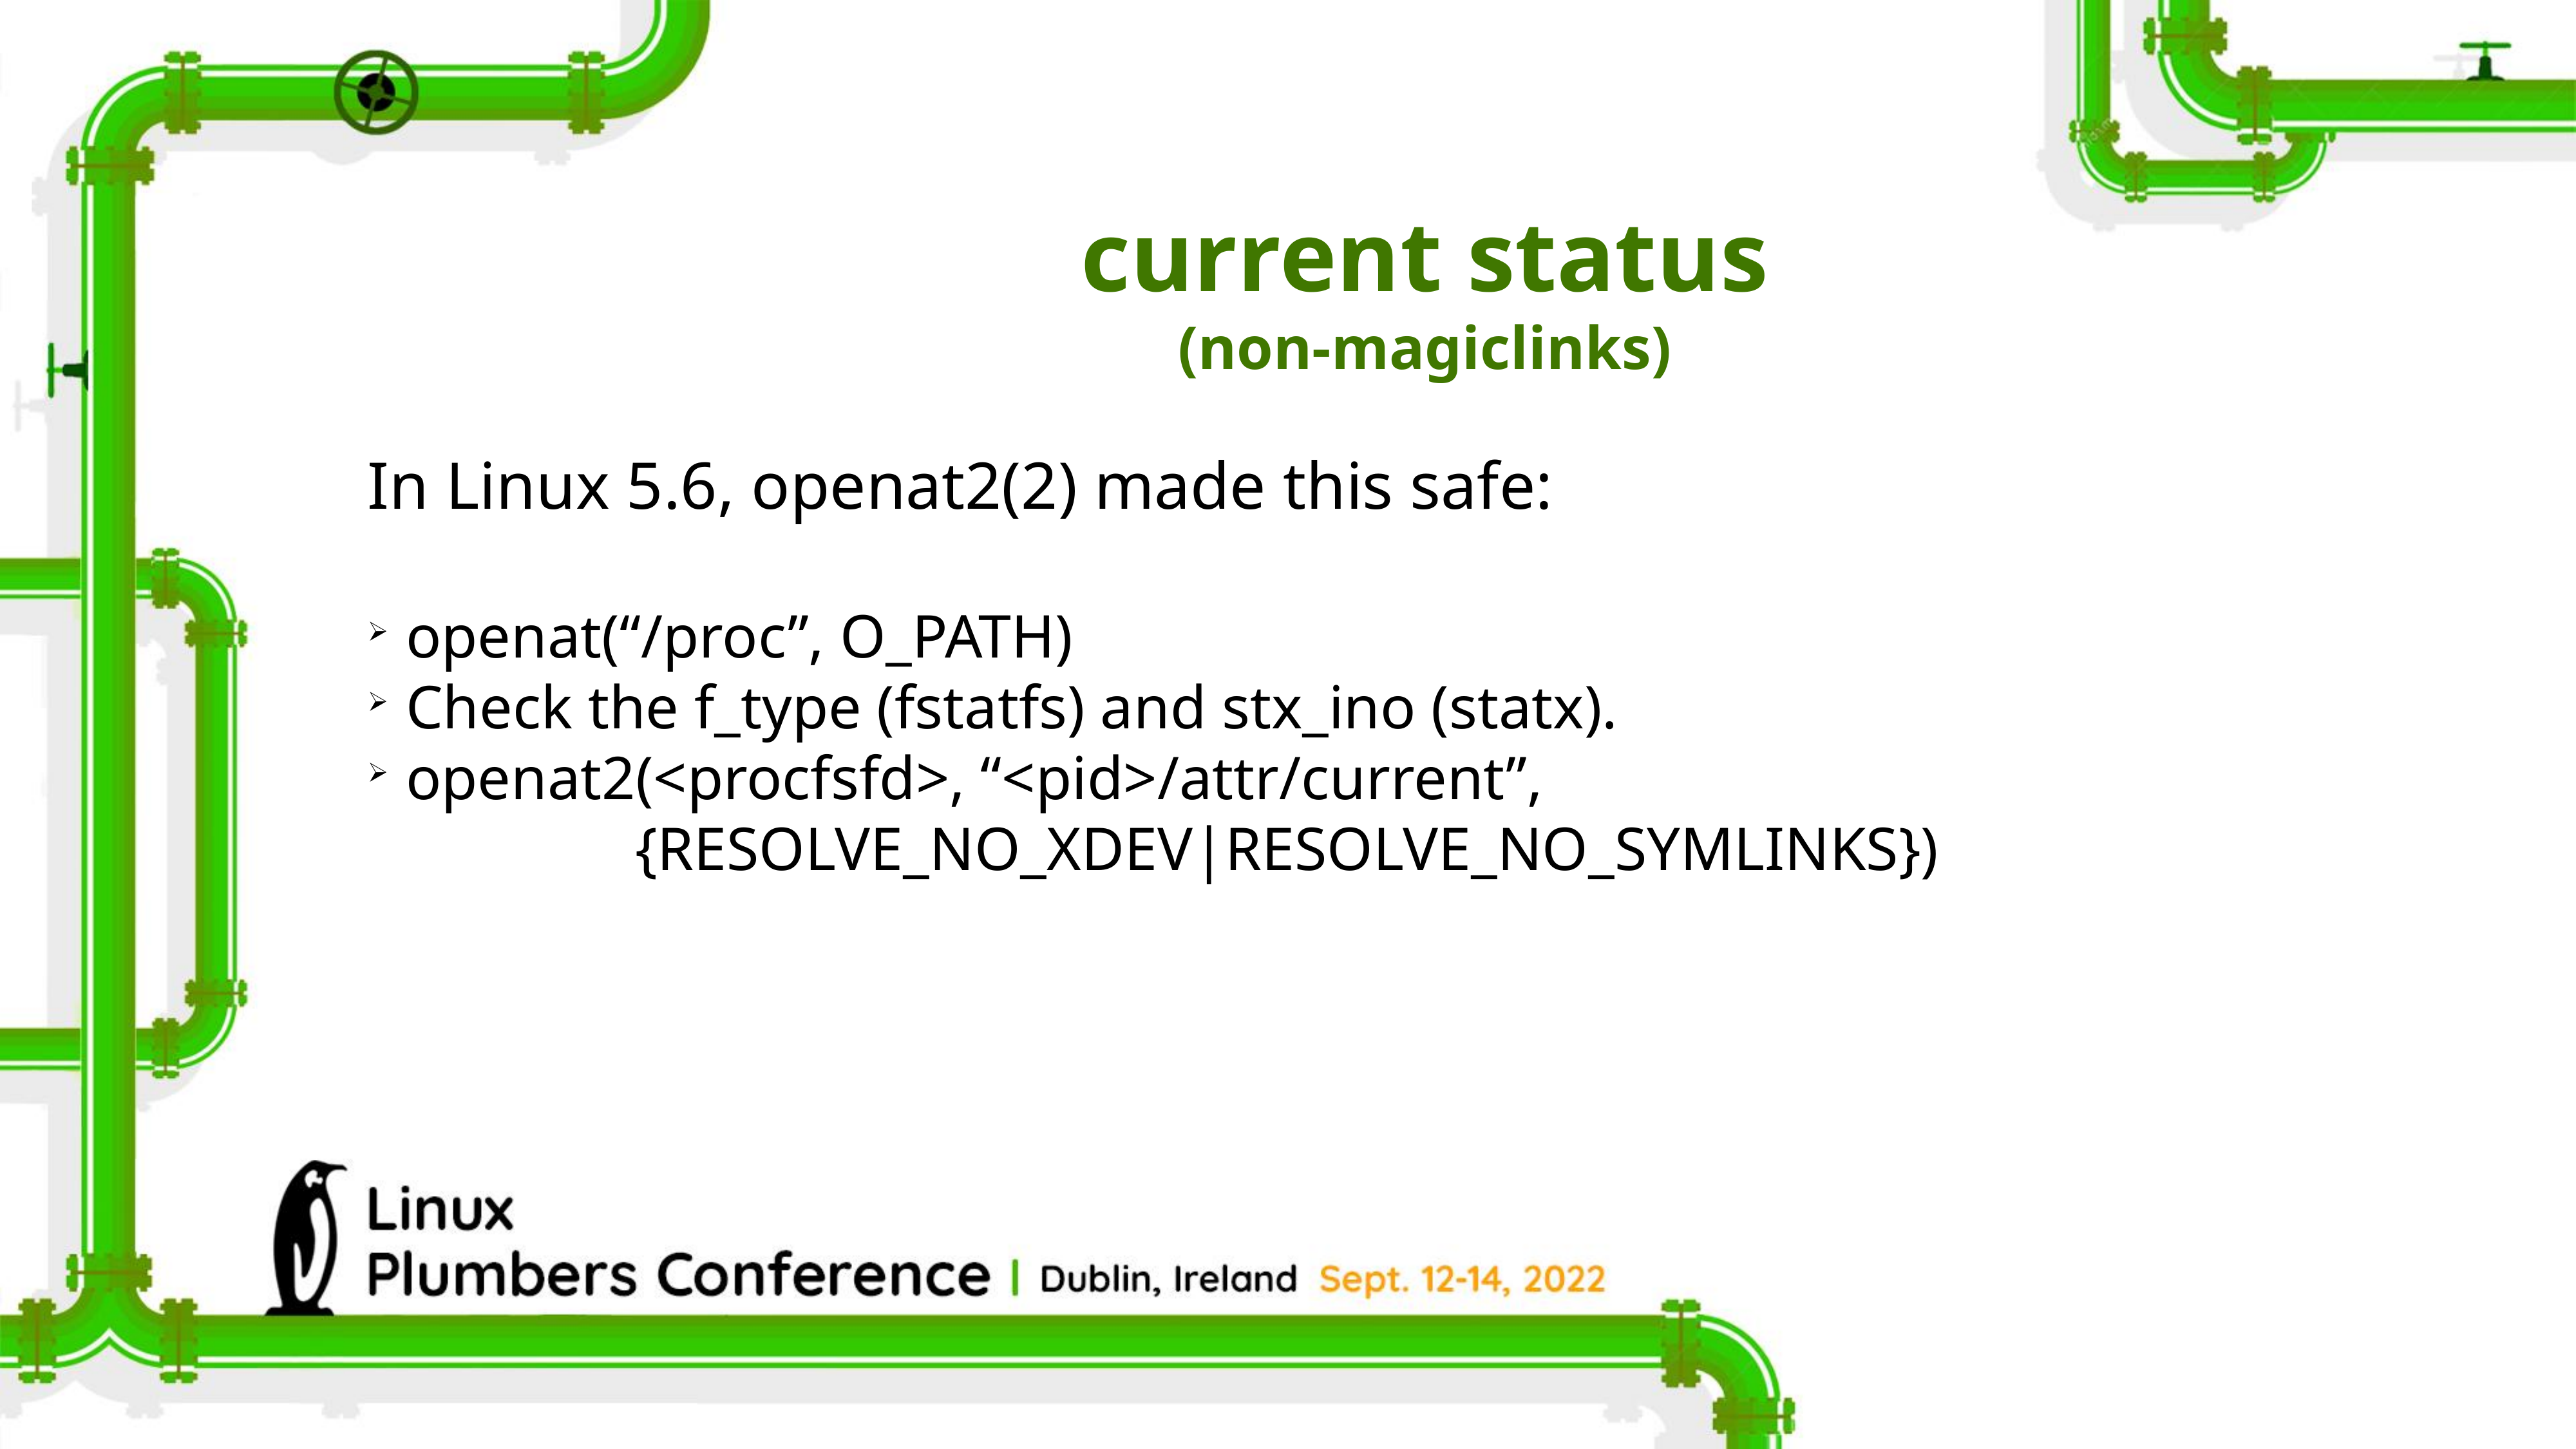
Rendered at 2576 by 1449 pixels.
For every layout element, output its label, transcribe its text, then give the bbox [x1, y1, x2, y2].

picture [0, 0, 2576, 1449]
text_box current status (non-magiclinks) [362, 189, 2488, 464]
text_box In Linux 5.6, openat2(2) made this safe: openat(“/proc”, O_PATH) Check the f_type (fstatfs) and stx_ino (statx). openat2(<procfsfd>, “<pid>/attr/current”, {RESOLVE_NO_XDEV|RESOLVE_NO_SYMLINKS}) [362, 464, 2316, 888]
